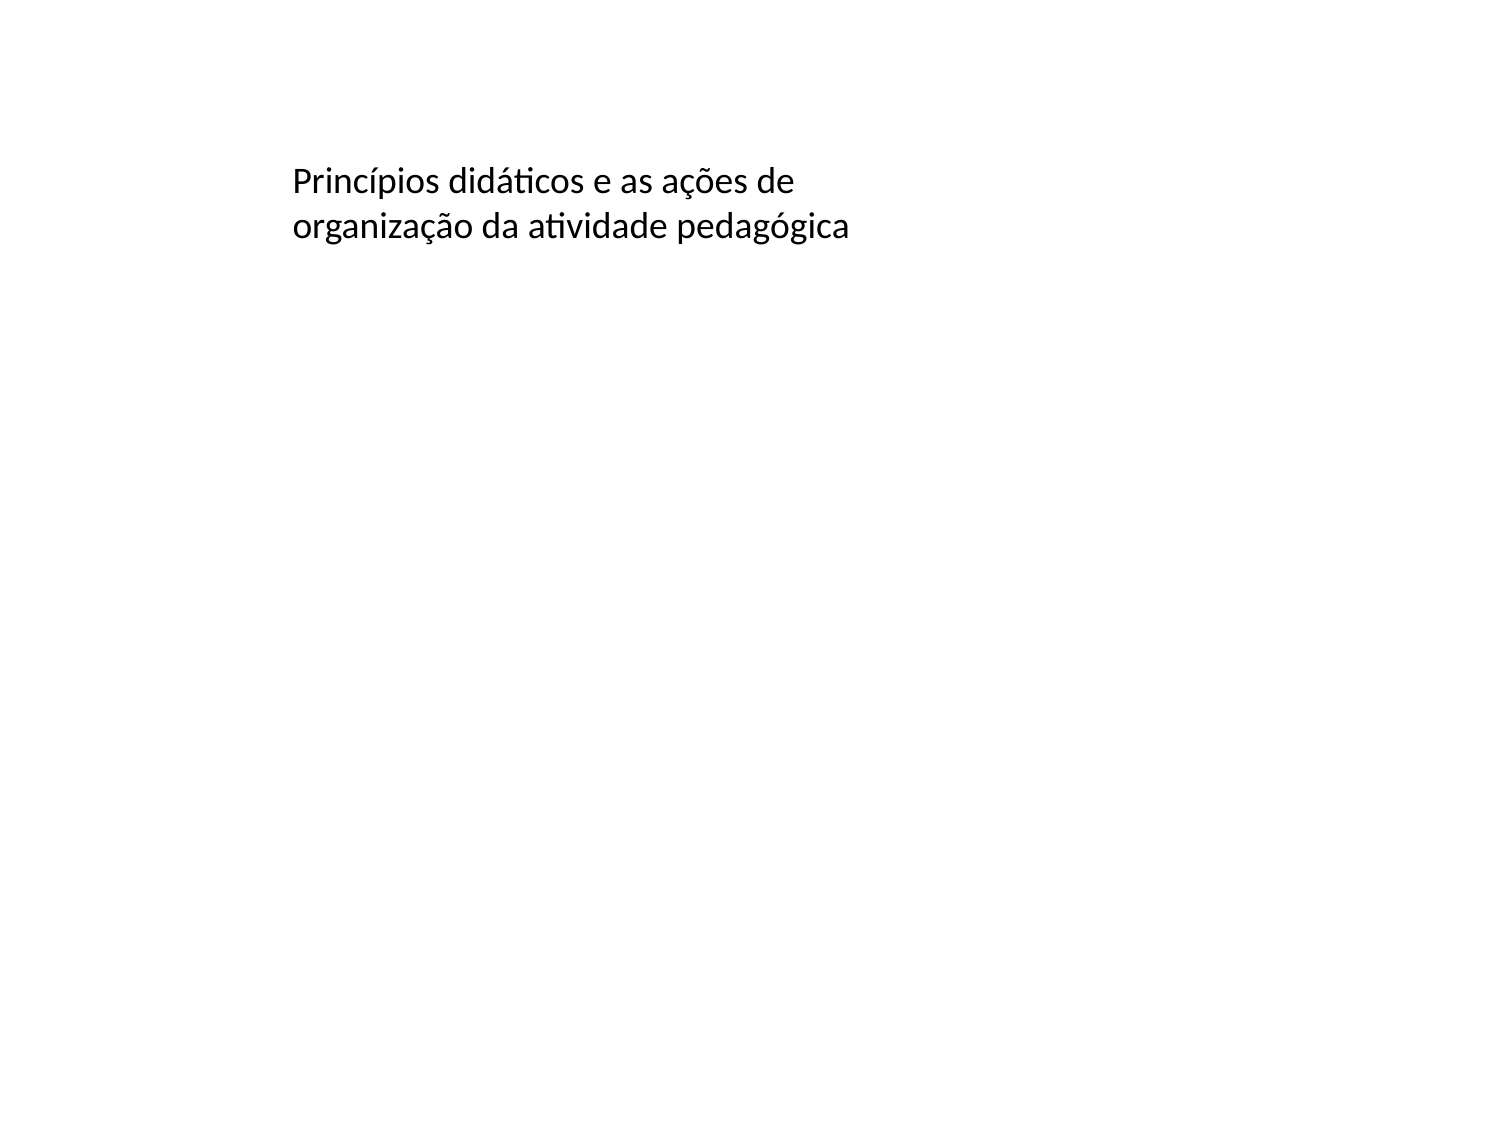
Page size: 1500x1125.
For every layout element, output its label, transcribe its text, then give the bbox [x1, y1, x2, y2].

text_box Princípios didáticos e as ações de organização da atividade pedagógica [277, 149, 963, 256]
